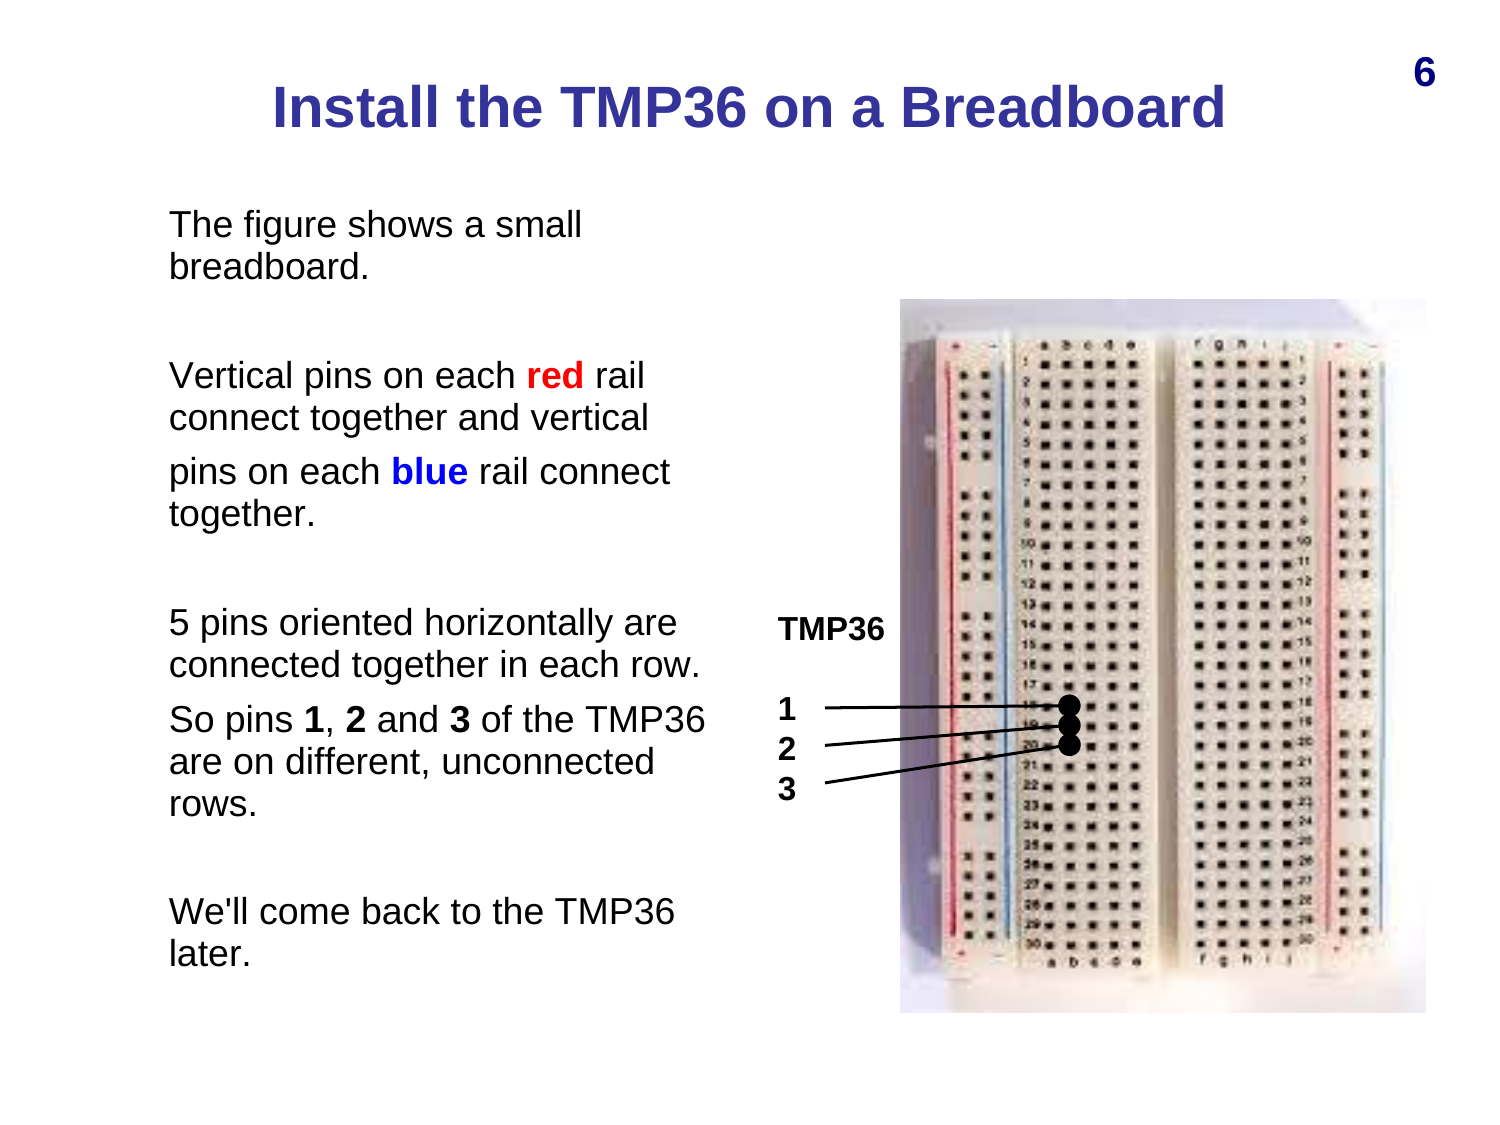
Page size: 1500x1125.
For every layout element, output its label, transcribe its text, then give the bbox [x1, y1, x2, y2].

picture [901, 708, 1063, 737]
text_box TMP36 1 2 3 [763, 600, 901, 815]
list The figure shows a small breadboard. Vertical pins on each red rail connect together and vertical pins on each blue rail connect together. 5 pins oriented horizontally are connected together in each row. So pins 1, 2 and 3 of the TMP36 are on different, unconnected rows. We'll come back to the TMP36 later. [112, 203, 713, 976]
picture [900, 299, 1426, 1013]
picture [901, 728, 1062, 769]
title Install the TMP36 on a Breadboard [75, 75, 1426, 141]
text_box 6 [1387, 37, 1463, 103]
